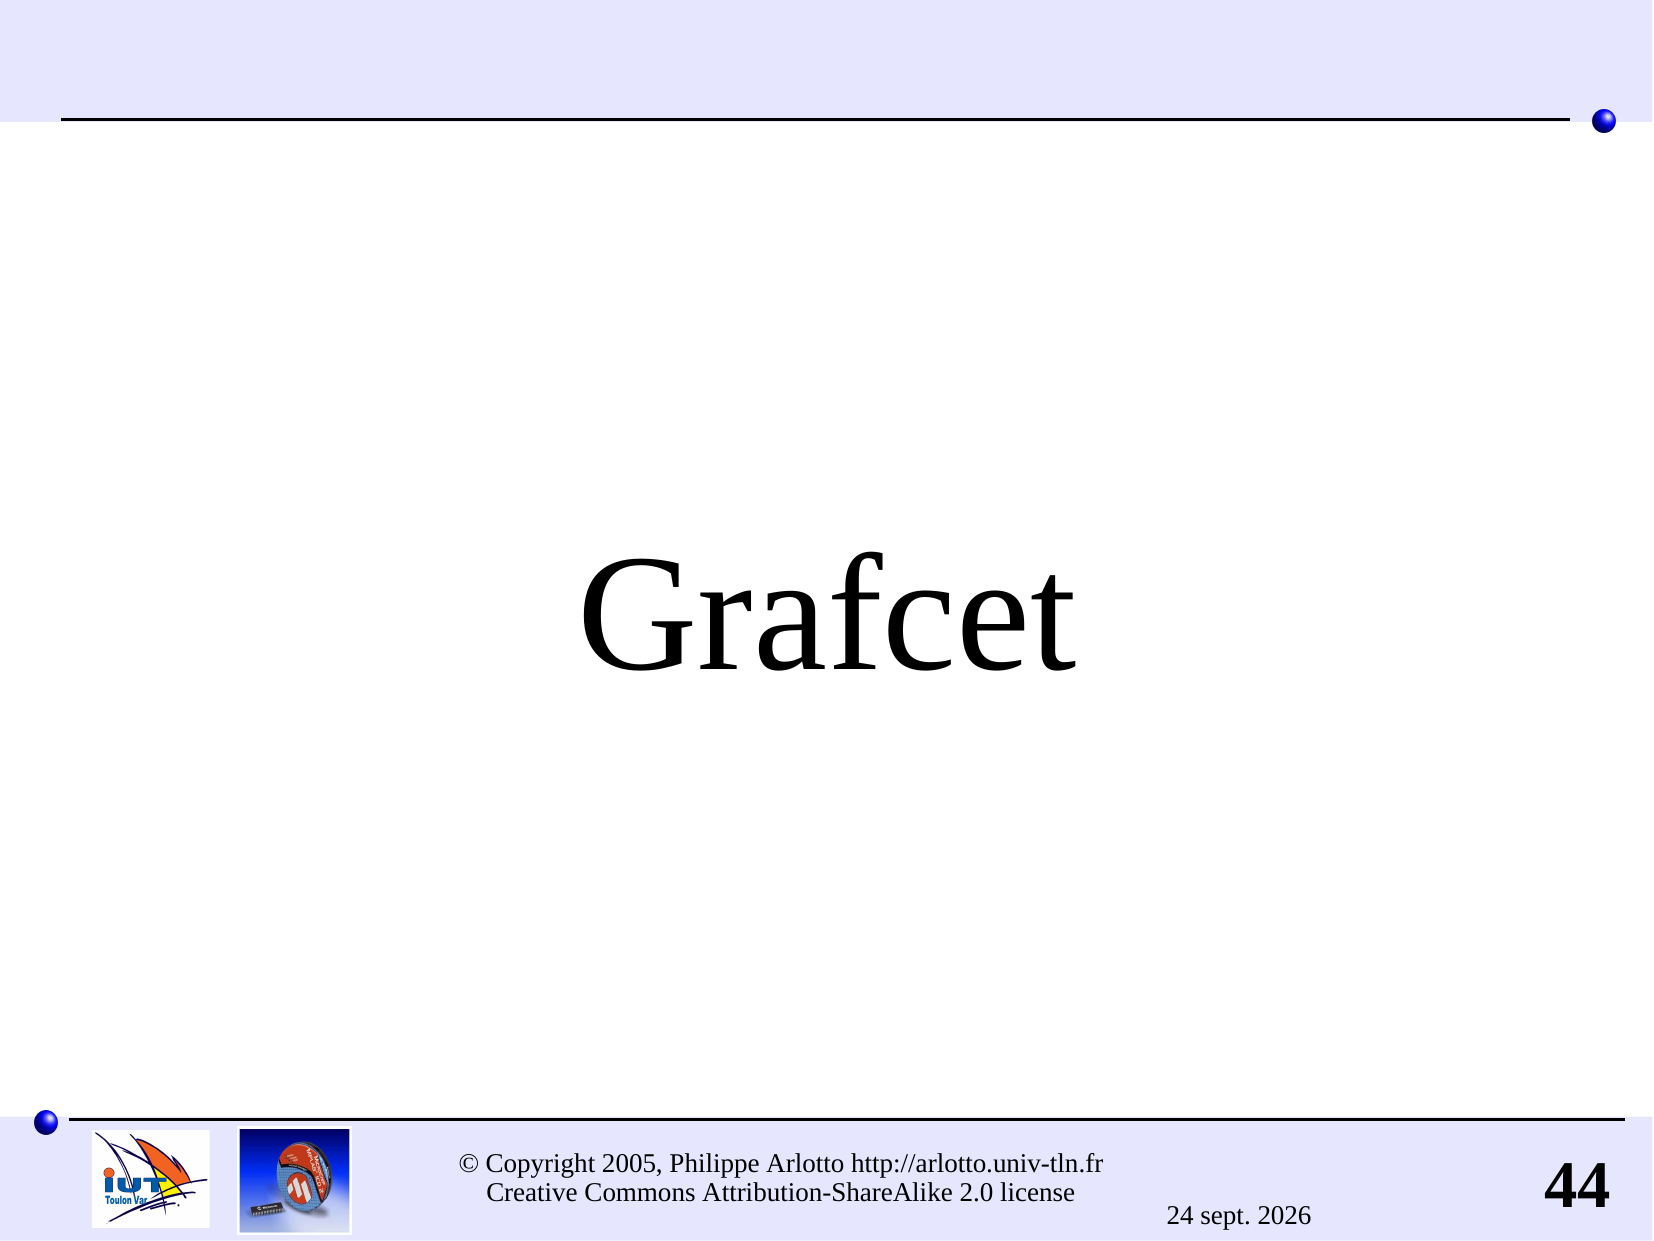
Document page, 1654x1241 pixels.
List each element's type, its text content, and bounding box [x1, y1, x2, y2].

picture [237, 1126, 352, 1235]
subtitle Grafcet [121, 188, 1534, 1039]
